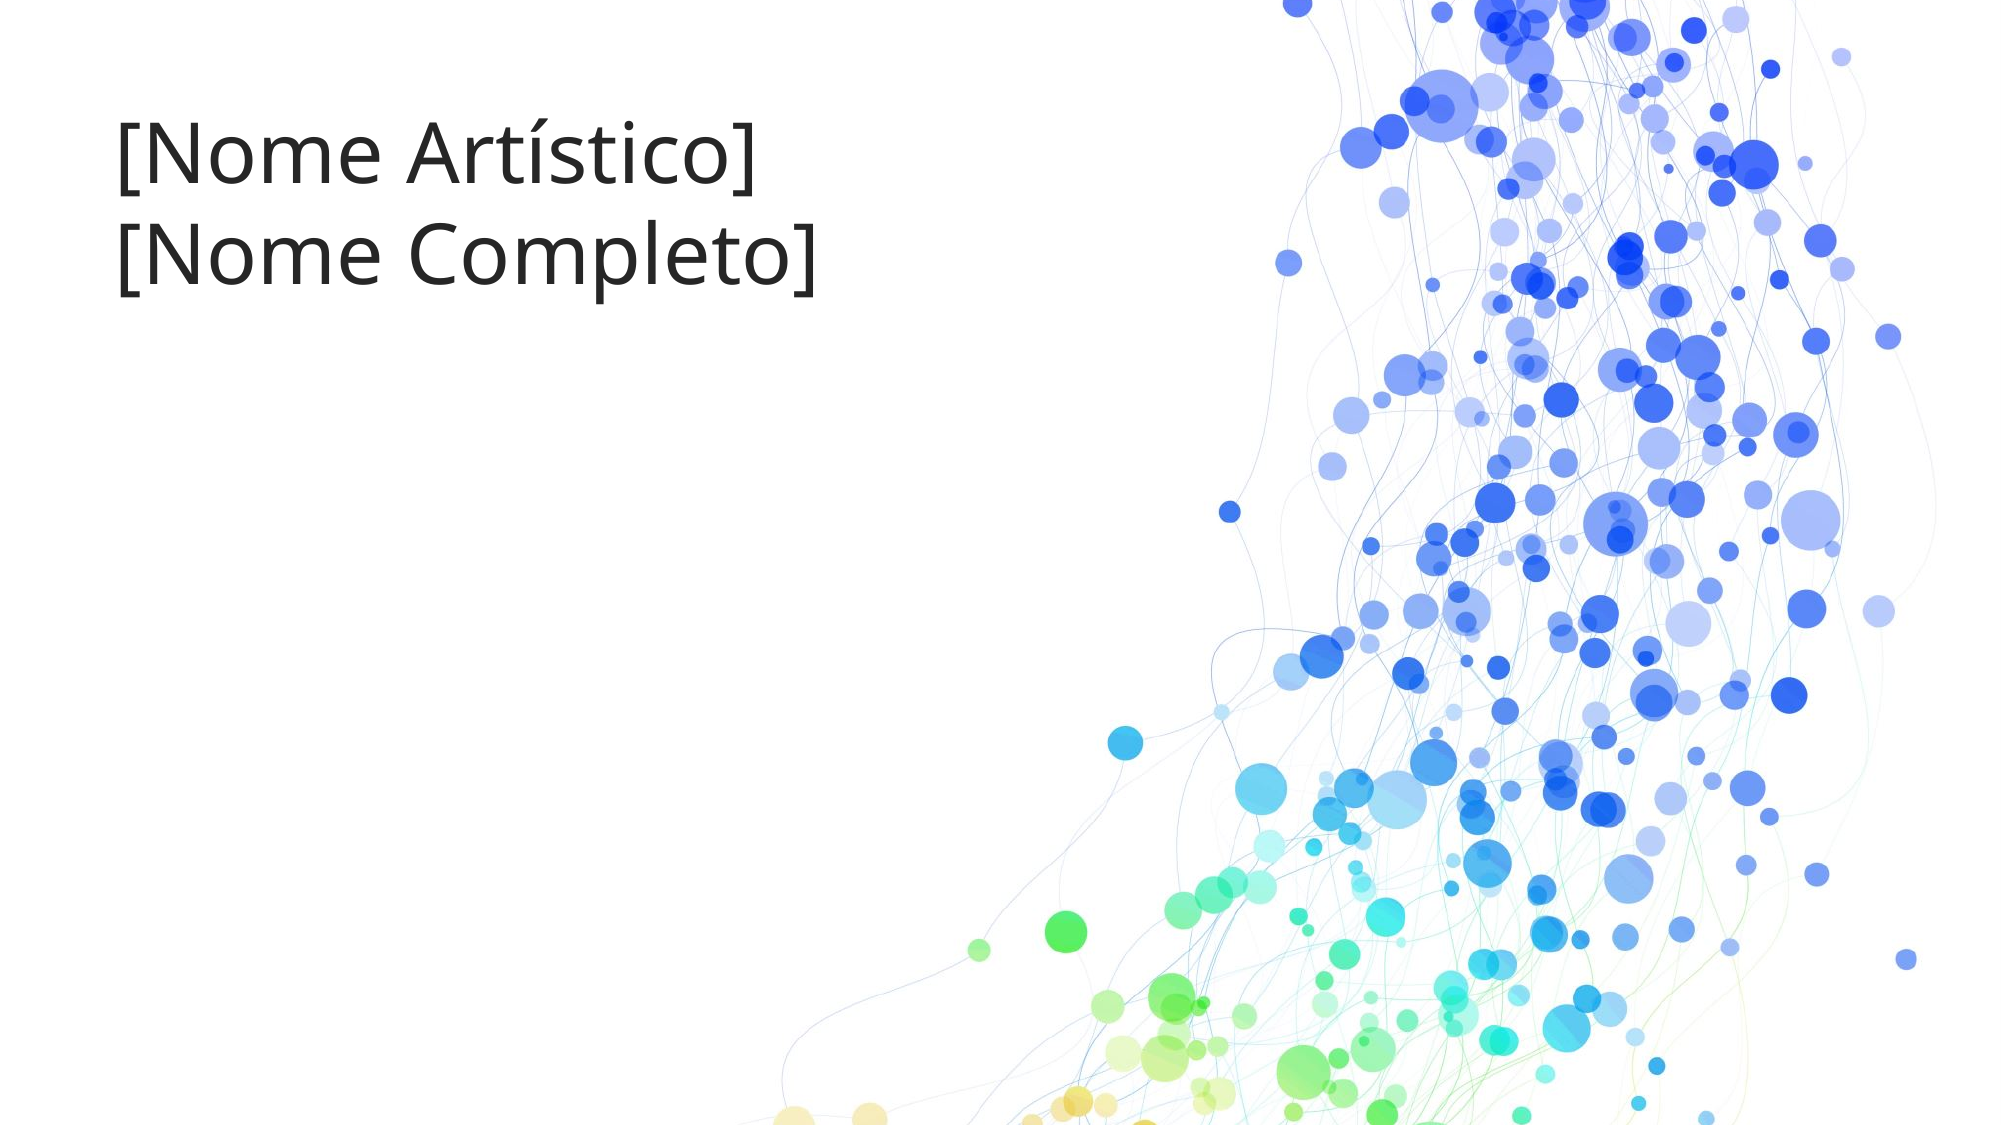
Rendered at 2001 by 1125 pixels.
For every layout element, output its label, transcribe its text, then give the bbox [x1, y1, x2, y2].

title [Nome Artístico] [Nome Completo] [99, 91, 1900, 309]
picture [0, 0, 2000, 1125]
